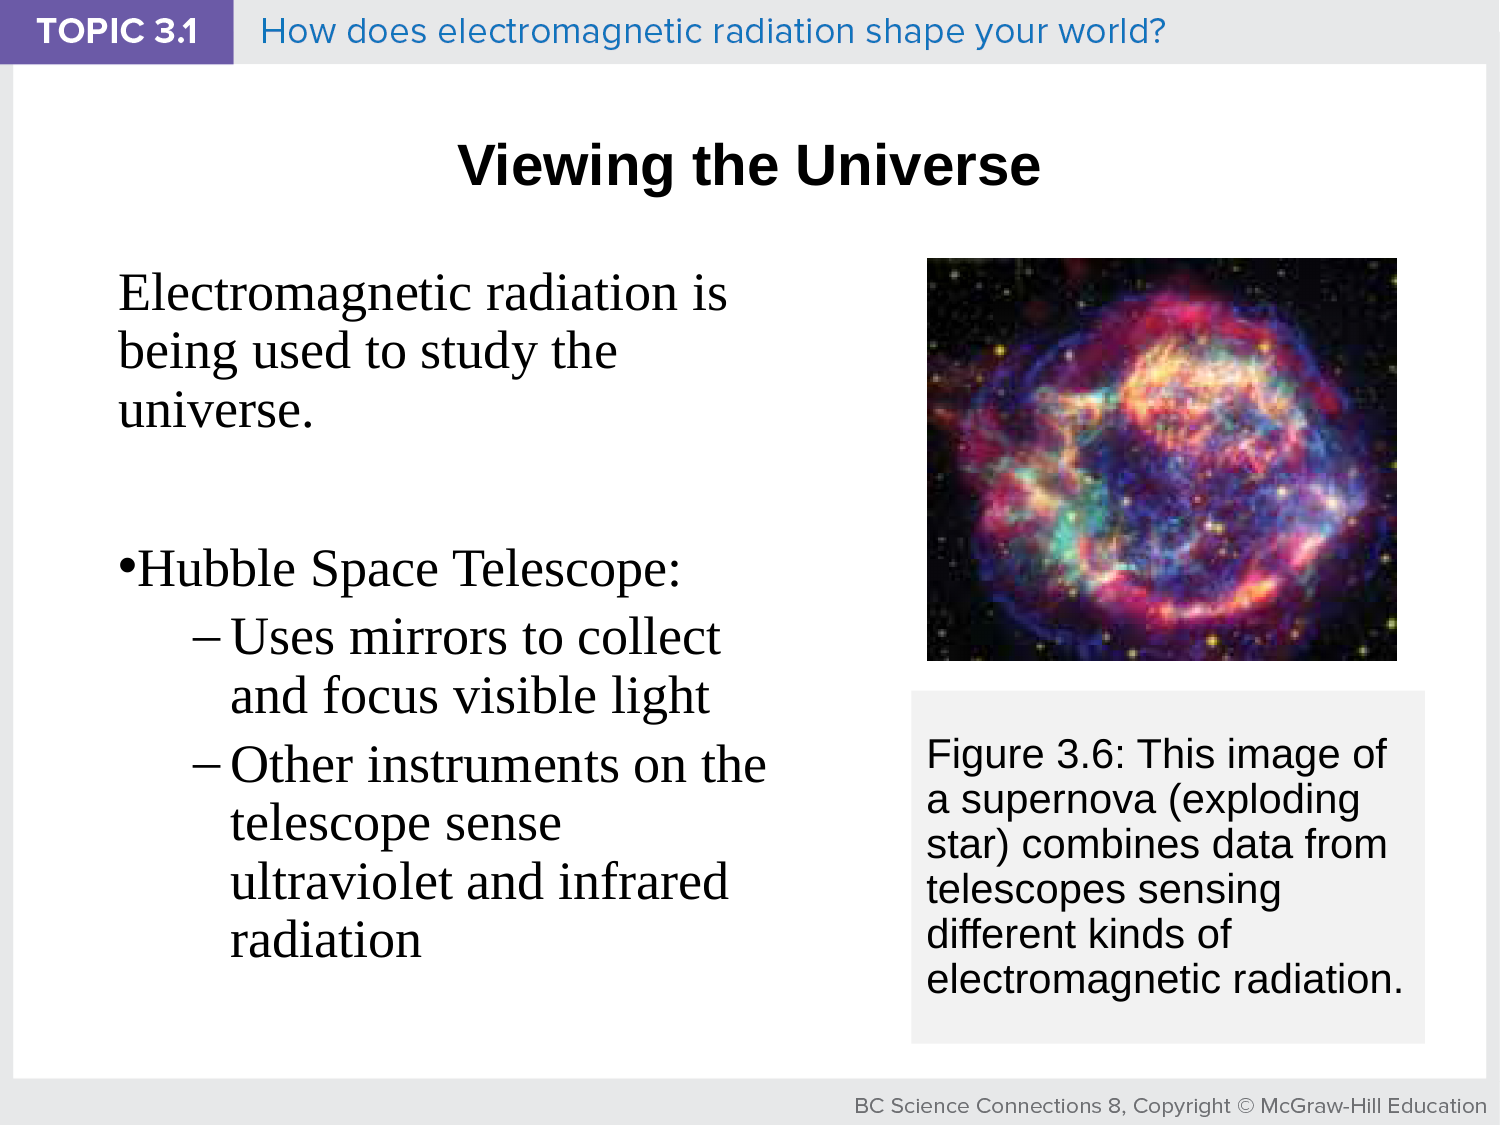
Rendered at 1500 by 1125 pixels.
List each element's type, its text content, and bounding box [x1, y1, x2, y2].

list Figure 3.6: This image of a supernova (exploding star) combines data from telescopes sensing different kinds of electromagnetic radiation. [911, 690, 1425, 1044]
picture [0, 0, 1500, 1082]
title Viewing the Universe [103, 76, 1397, 257]
list Electromagnetic radiation is being used to study the universe. Hubble Space Telescope: Uses mirrors to collect and focus visible light Other instruments on the telescope sense ultraviolet and infrared radiation [103, 256, 813, 1066]
